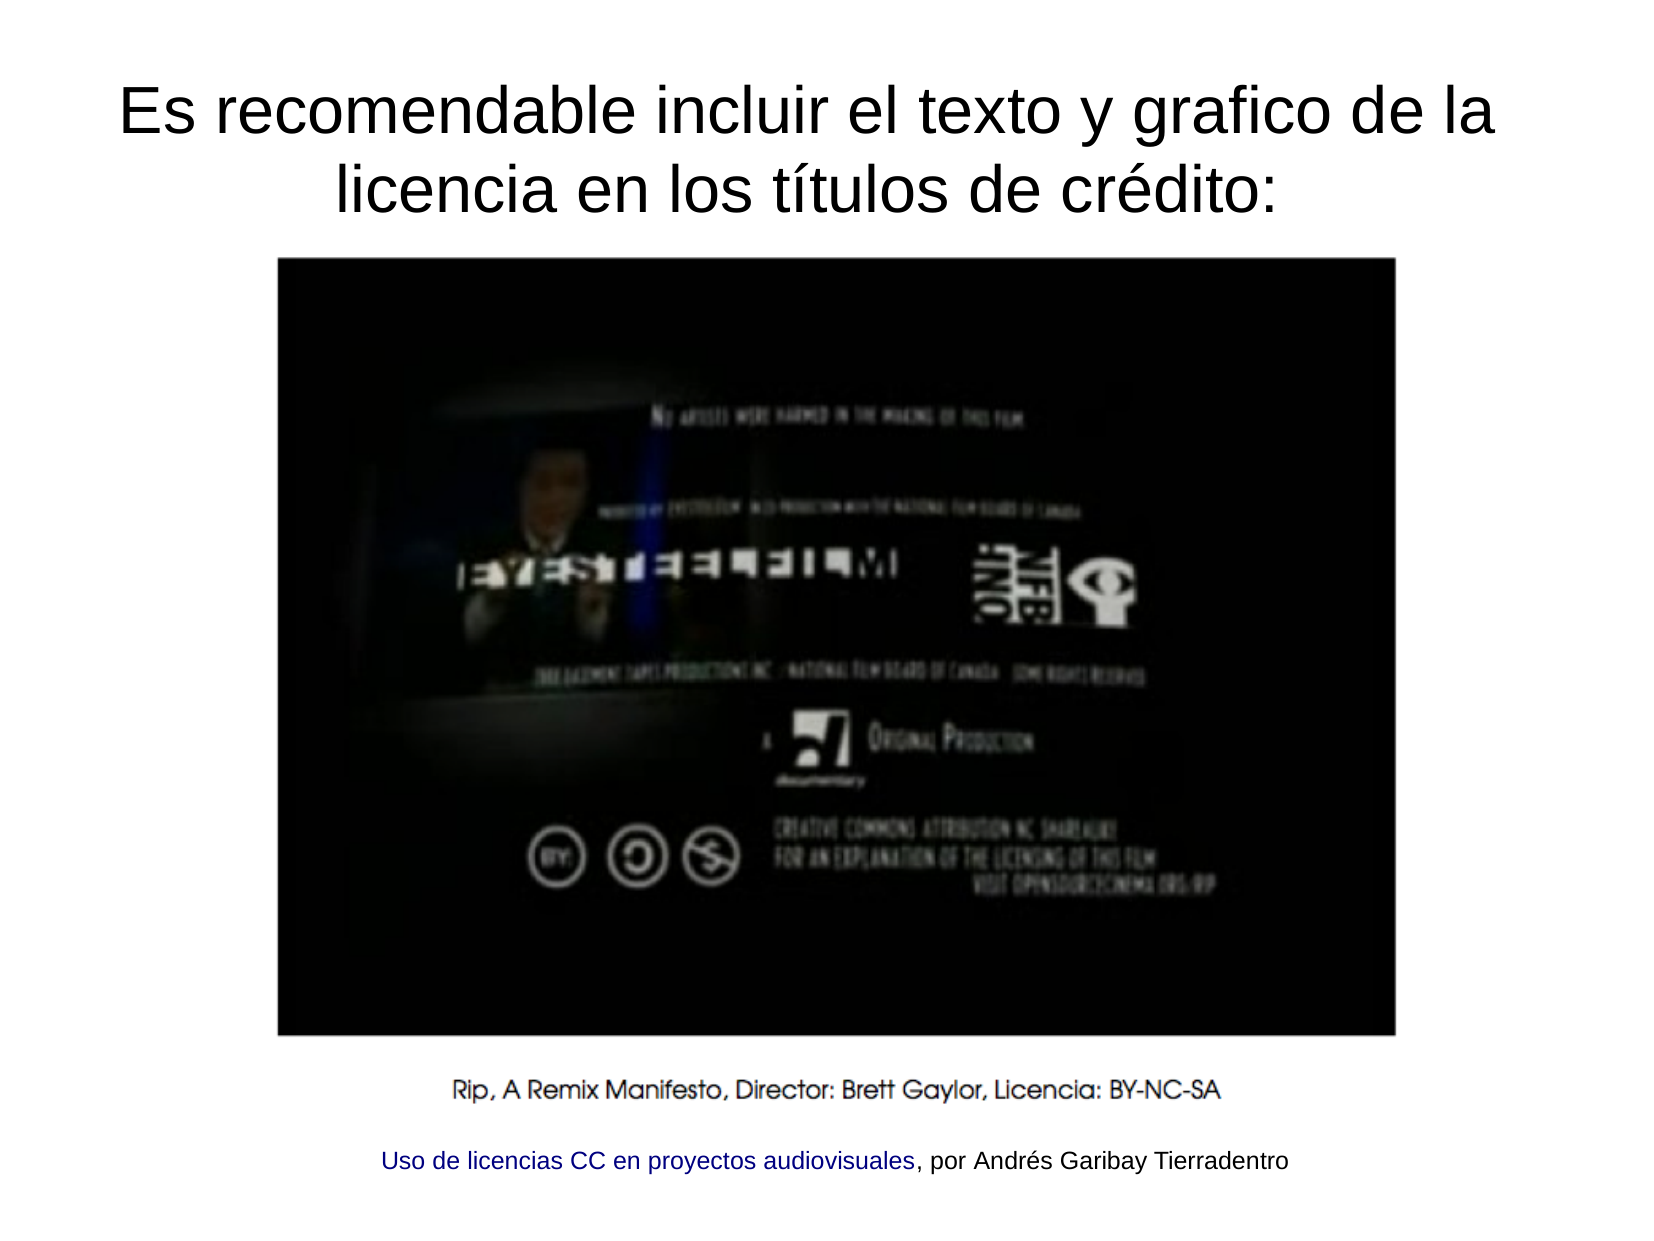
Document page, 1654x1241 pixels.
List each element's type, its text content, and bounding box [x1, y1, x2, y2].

text_box Uso de licencias CC en proyectos audiovisuales, por Andrés Garibay Tierradentro [61, 1139, 1609, 1180]
picture [121, 270, 1536, 1134]
text_box Es recomendable incluir el texto y grafico de la licencia en los títulos de crédito: [44, 23, 1571, 270]
